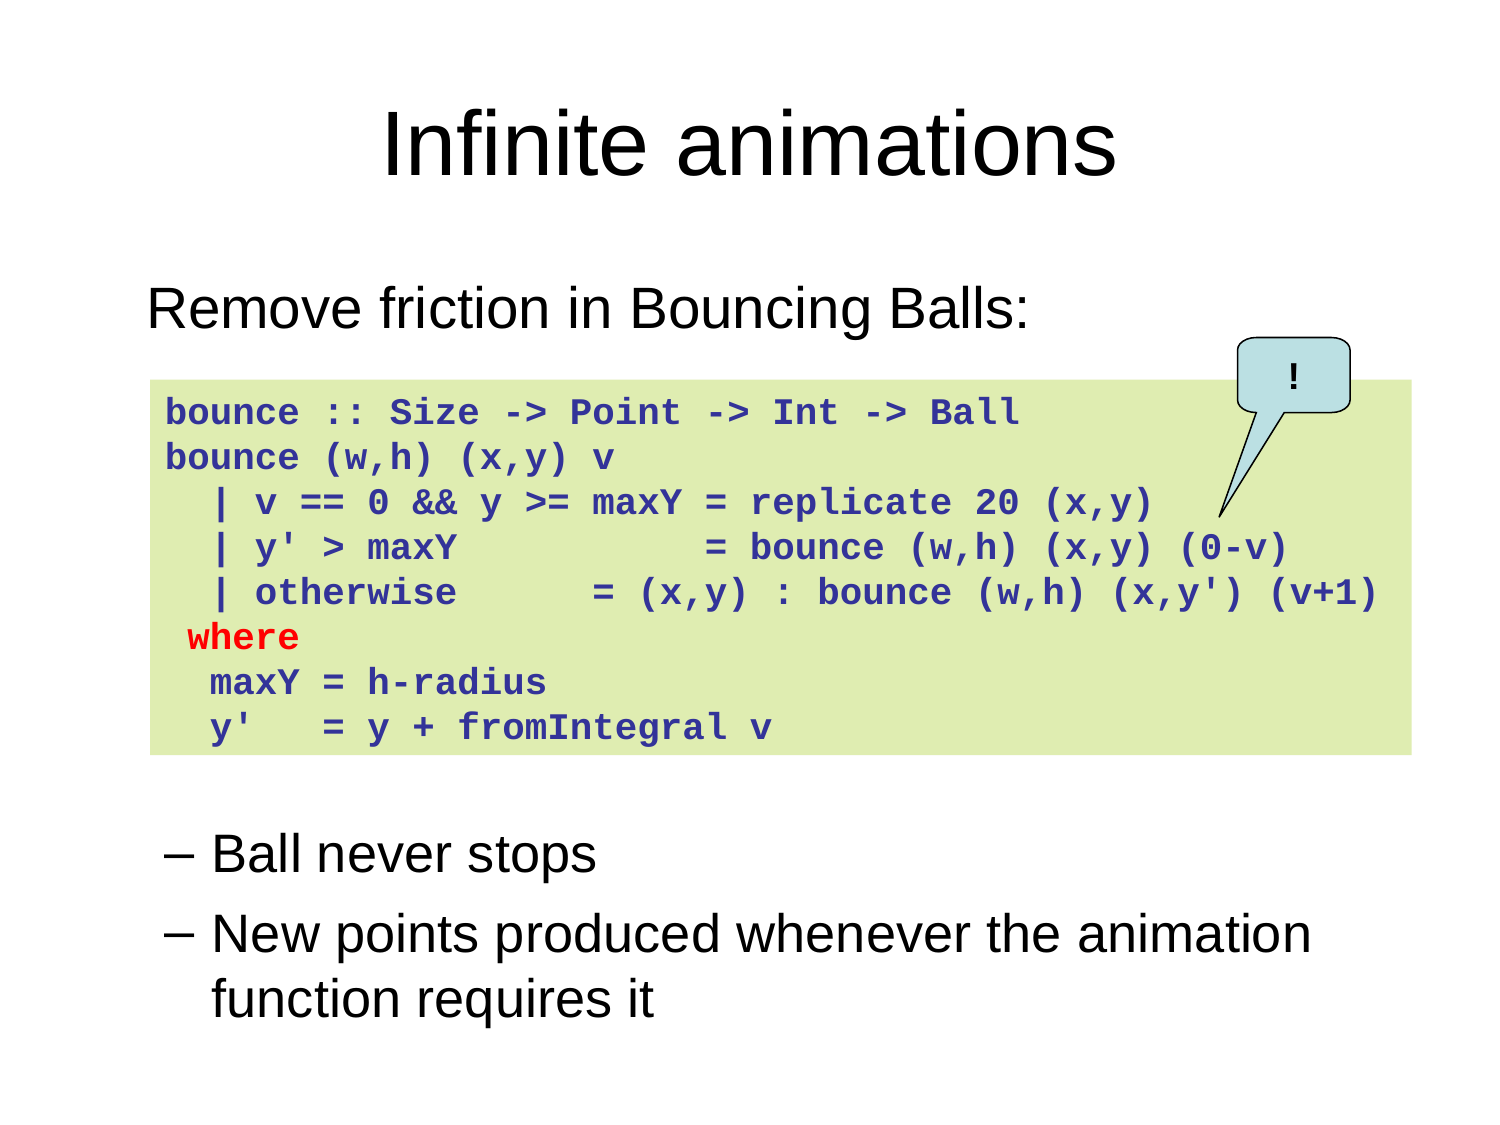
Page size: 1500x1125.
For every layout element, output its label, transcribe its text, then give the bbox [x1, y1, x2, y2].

list Remove friction in Bouncing Balls: Ball never stops New points produced whenever the animation function requires it [75, 262, 1426, 1088]
title Infinite animations [75, 45, 1426, 233]
text_box bounce :: Size -> Point -> Int -> Ball bounce (w,h) (x,y) v | v == 0 && y >= maxY = replicate 20 (x,y) | y' > maxY = bounce (w,h) (x,y) (0-v) | otherwise = (x,y) : bounce (w,h) (x,y') (v+1) where maxY = h-radius y' = y + fromIntegral v [150, 379, 1412, 756]
text_box ! [1219, 337, 1351, 518]
